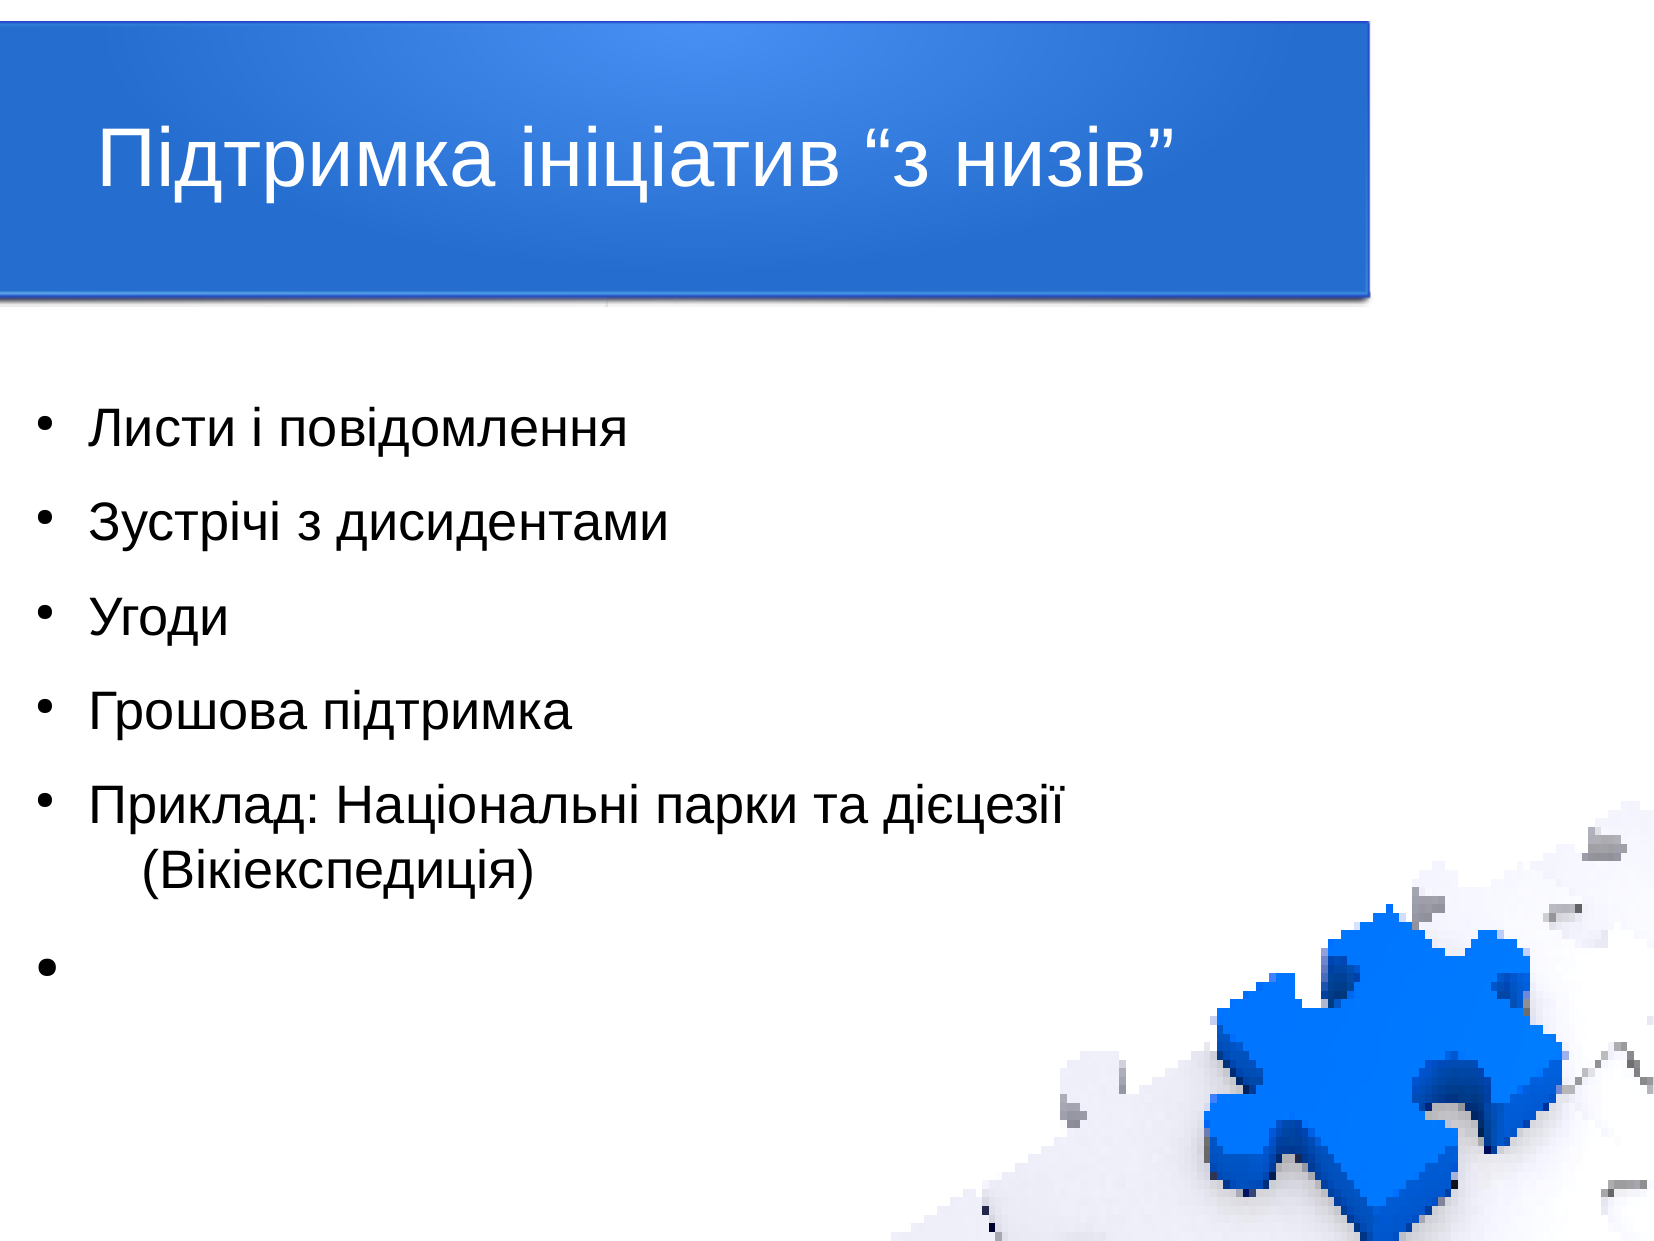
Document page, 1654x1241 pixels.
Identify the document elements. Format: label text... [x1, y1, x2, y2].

list Листи і повідомлення Зустрічі з дисидентами Угоди Грошова підтримка Приклад: Національні парки та дієцезії (Вікіекспедиція) [0, 391, 1351, 1096]
title Підтримка ініціатив “з низів” [0, 49, 1273, 257]
